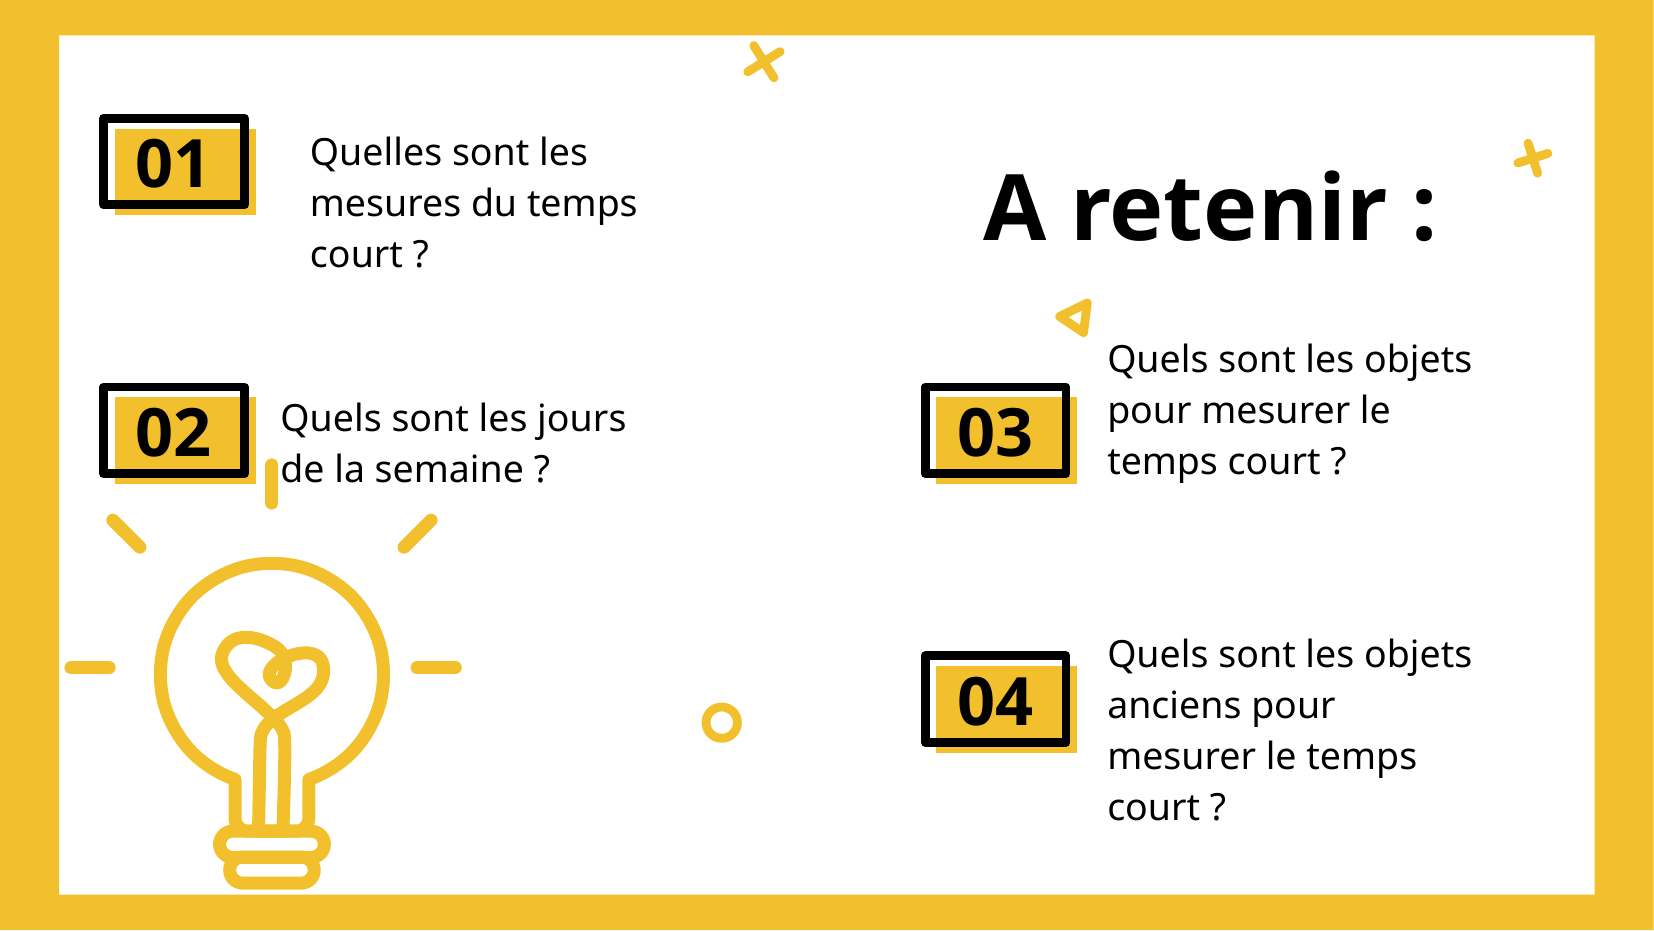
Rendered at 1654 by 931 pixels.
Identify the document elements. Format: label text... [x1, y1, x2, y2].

text_box Quels sont les objets pour mesurer le temps court ? [1092, 324, 1506, 502]
text_box Quels sont les objets anciens pour mesurer le temps court ? [1092, 620, 1506, 839]
text_box Quelles sont les mesures du temps court ? [295, 118, 709, 296]
title A retenir : [868, 37, 1577, 374]
text_box Quels sont les jours de la semaine ? [265, 383, 680, 562]
